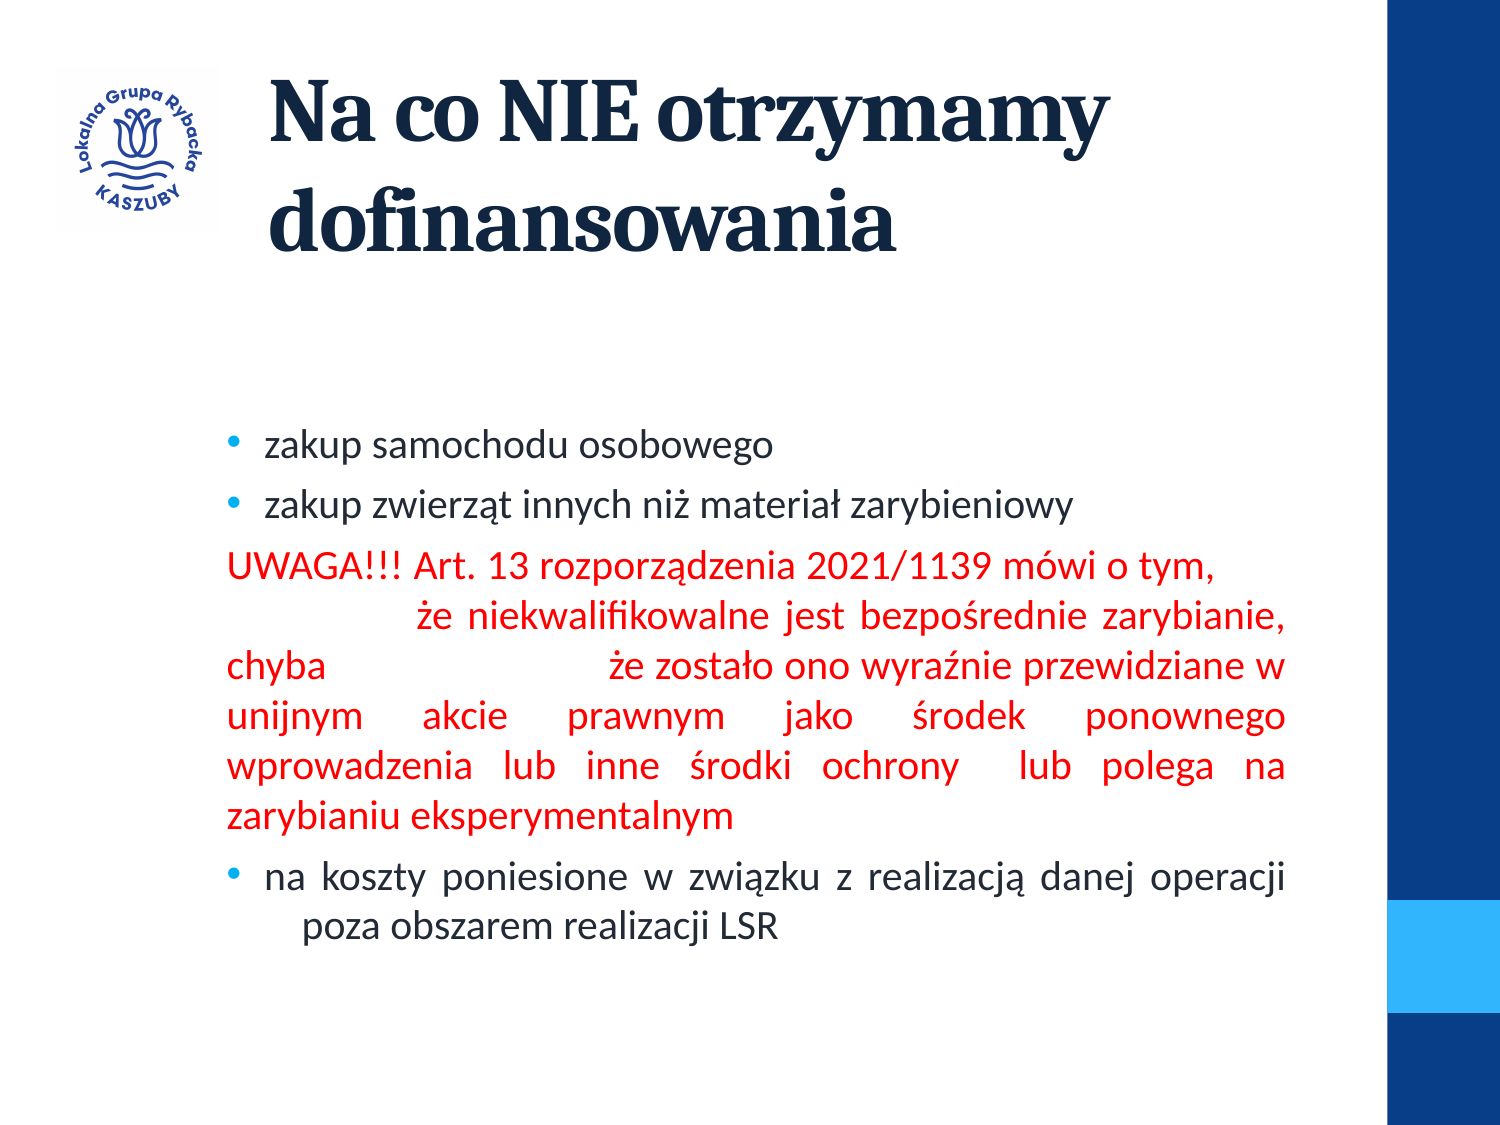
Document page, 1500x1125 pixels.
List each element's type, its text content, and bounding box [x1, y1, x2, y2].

picture [55, 66, 221, 232]
list zakup samochodu osobowego zakup zwierząt innych niż materiał zarybieniowy UWAGA!!! Art. 13 rozporządzenia 2021/1139 mówi o tym, że niekwalifikowalne jest bezpośrednie zarybianie, chyba że zostało ono wyraźnie przewidziane w unijnym akcie prawnym jako środek ponownego wprowadzenia lub inne środki ochrony lub polega na zarybianiu eksperymentalnym na koszty poniesione w związku z realizacją danej operacji poza obszarem realizacji LSR [76, 408, 1302, 965]
title Na co NIE otrzymamy dofinansowania [253, 30, 1326, 289]
